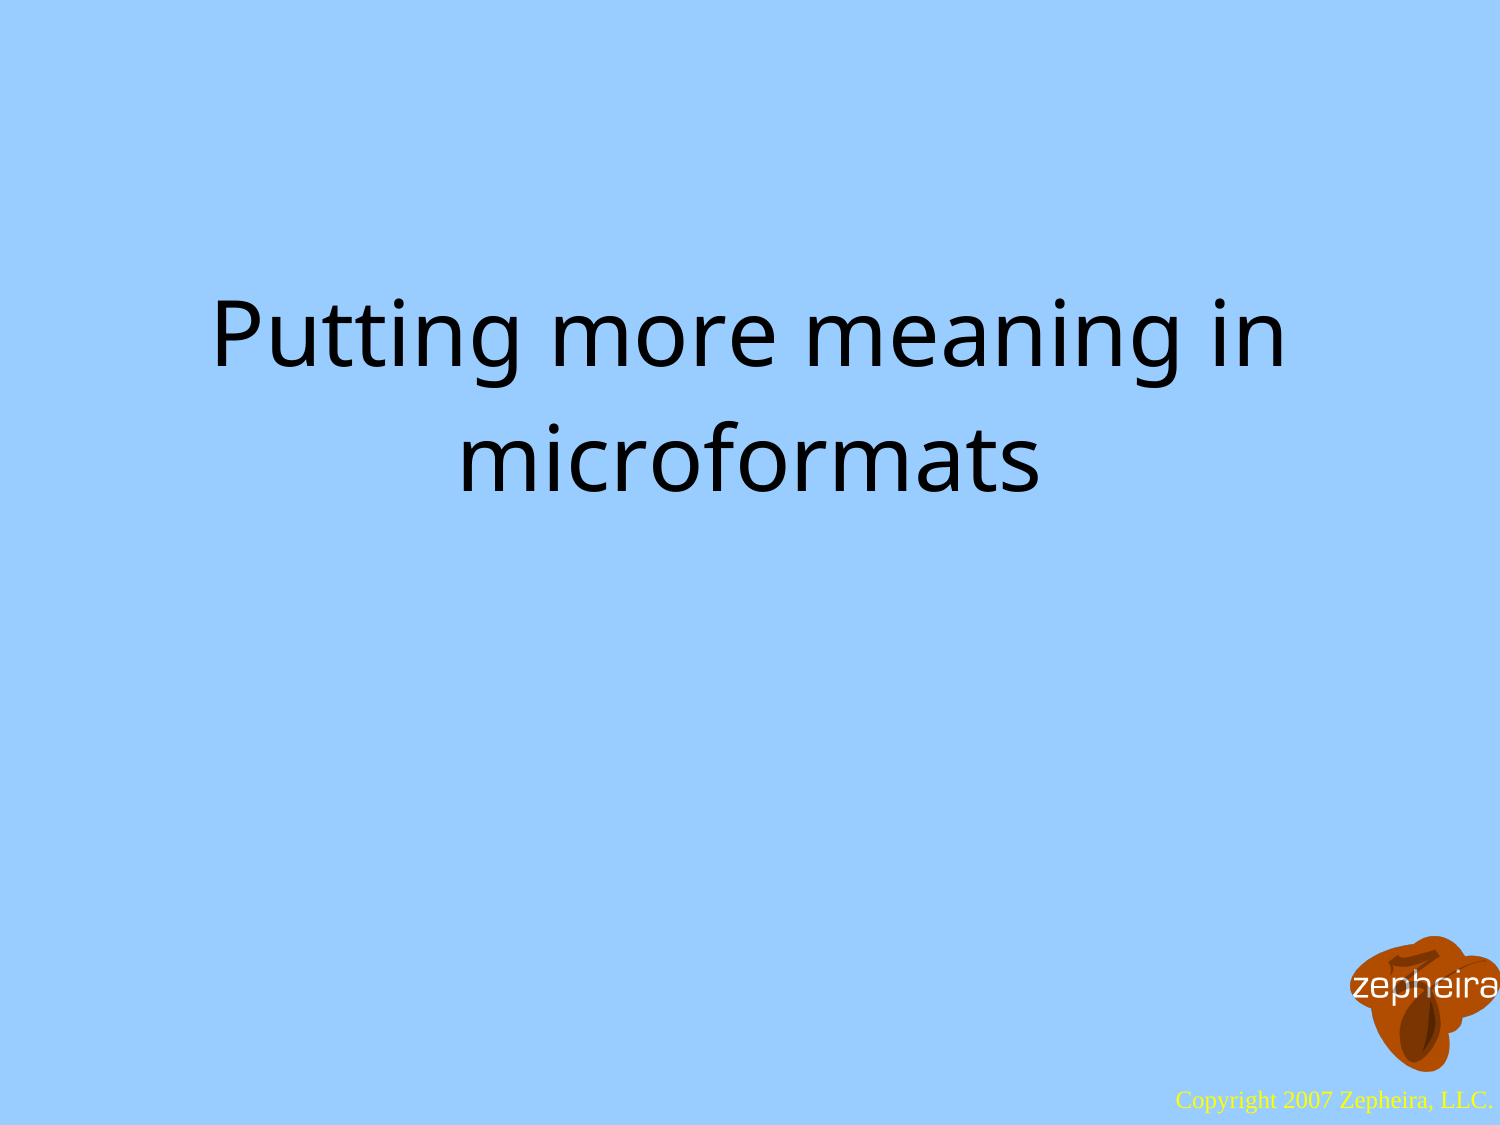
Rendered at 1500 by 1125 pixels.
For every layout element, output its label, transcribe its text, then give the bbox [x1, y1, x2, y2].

picture [1350, 936, 1500, 1072]
title Putting more meaning in microformats [75, 290, 1425, 497]
